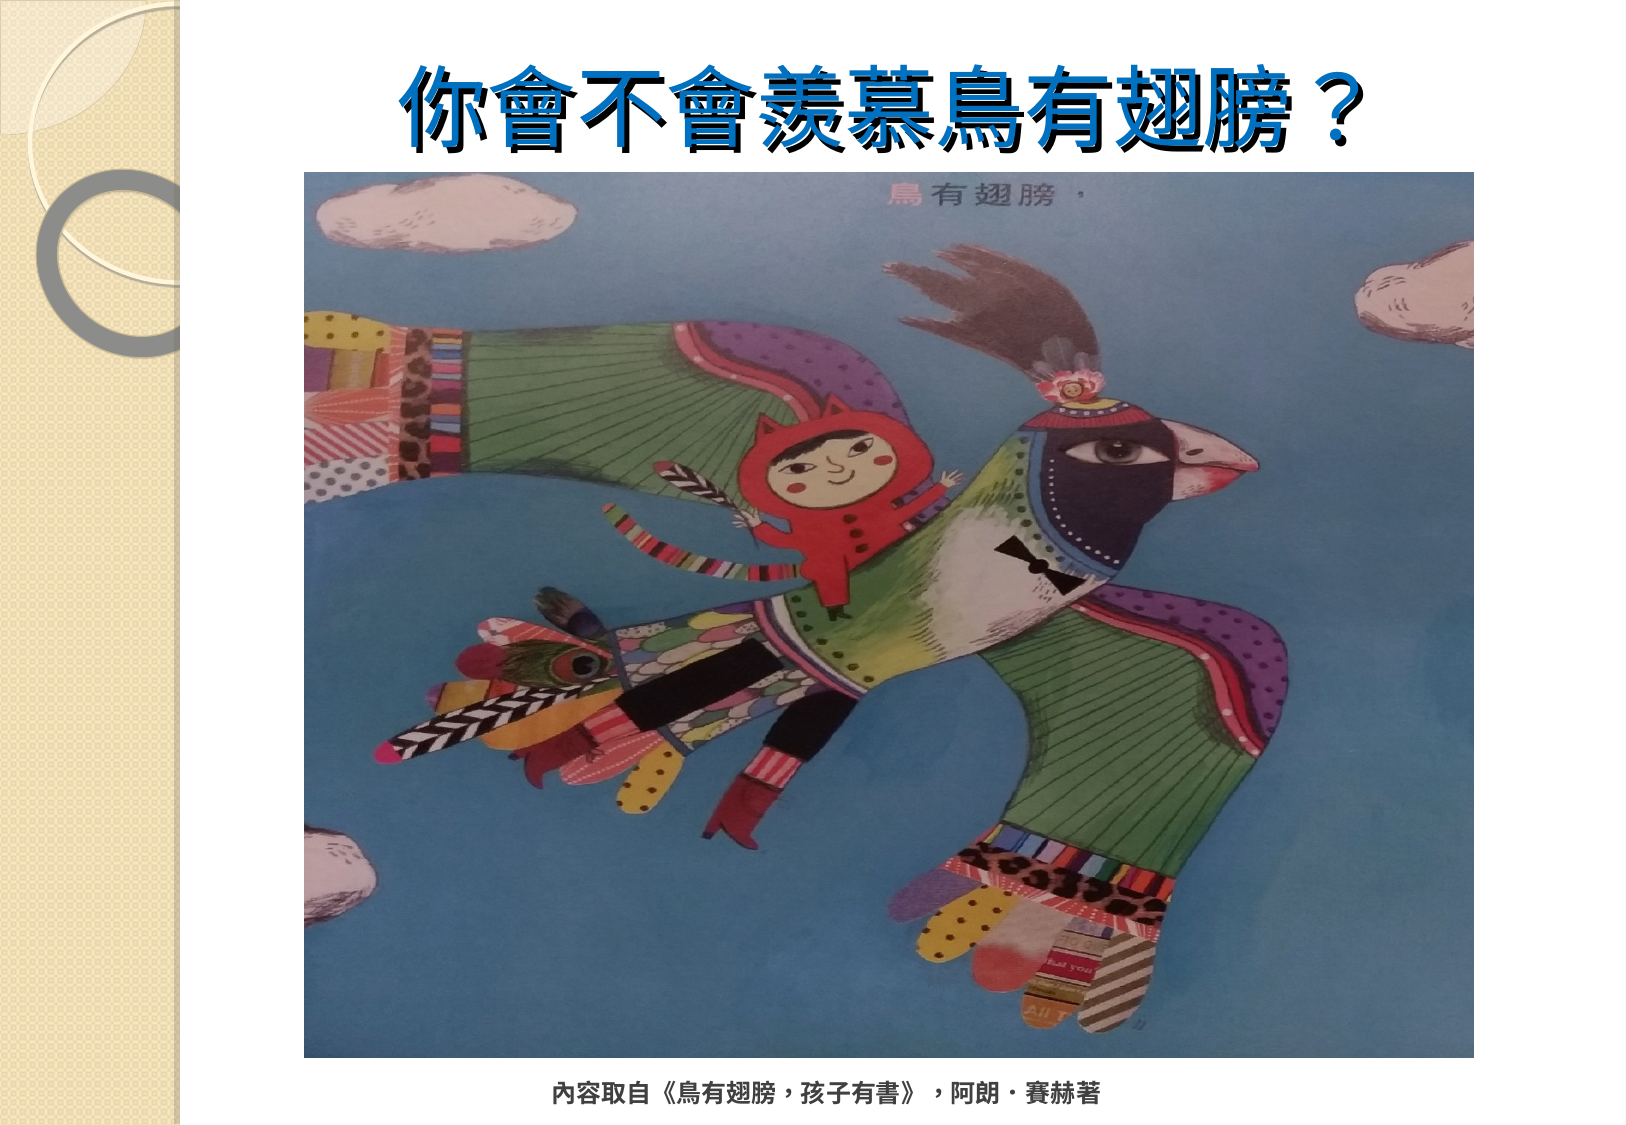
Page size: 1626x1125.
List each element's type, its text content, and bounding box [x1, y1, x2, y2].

picture [304, 172, 1474, 1058]
title 你會不會羨慕鳥有翅膀？ [198, 0, 1581, 211]
text_box 內容取自《鳥有翅膀，孩子有書》，阿朗．賽赫著 [351, 1070, 1302, 1125]
